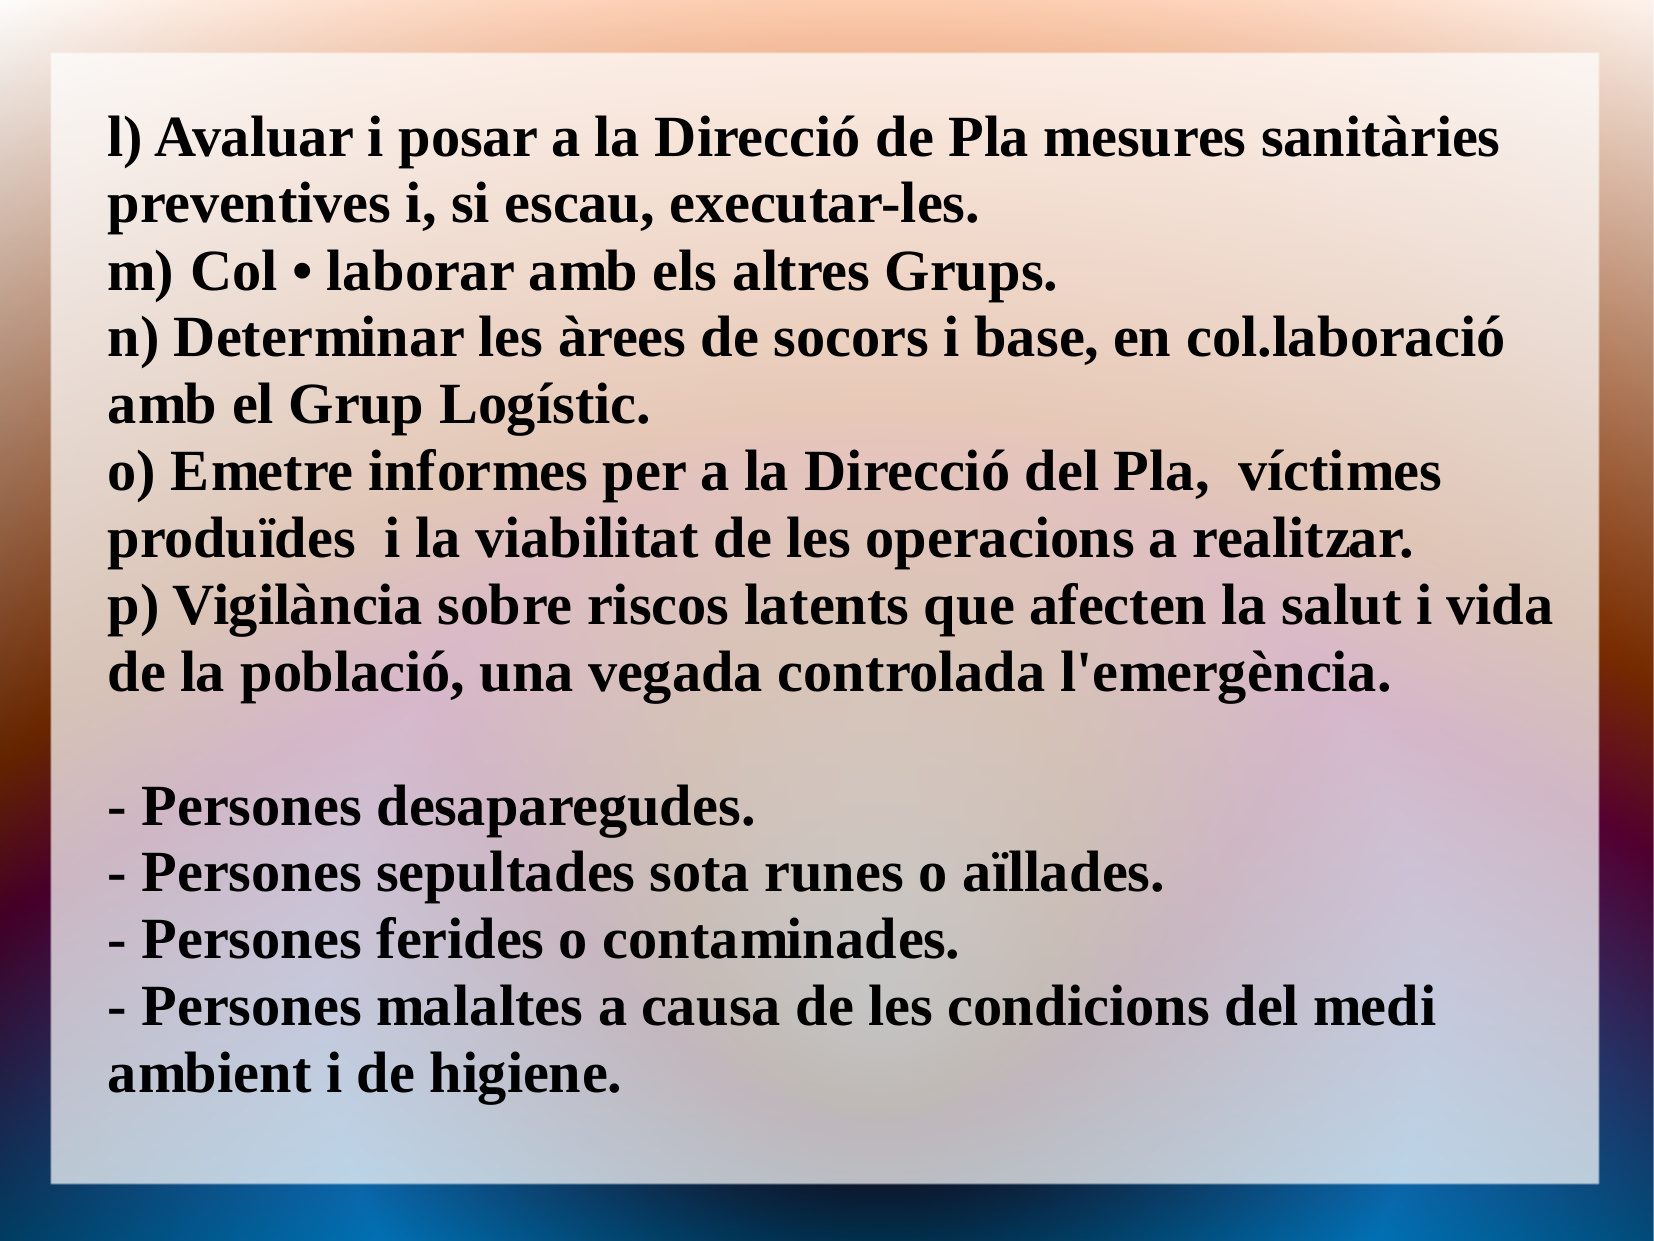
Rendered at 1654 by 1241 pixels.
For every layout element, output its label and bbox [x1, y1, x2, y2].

picture [0, 0, 1654, 1241]
chart [106, 101, 1560, 1151]
